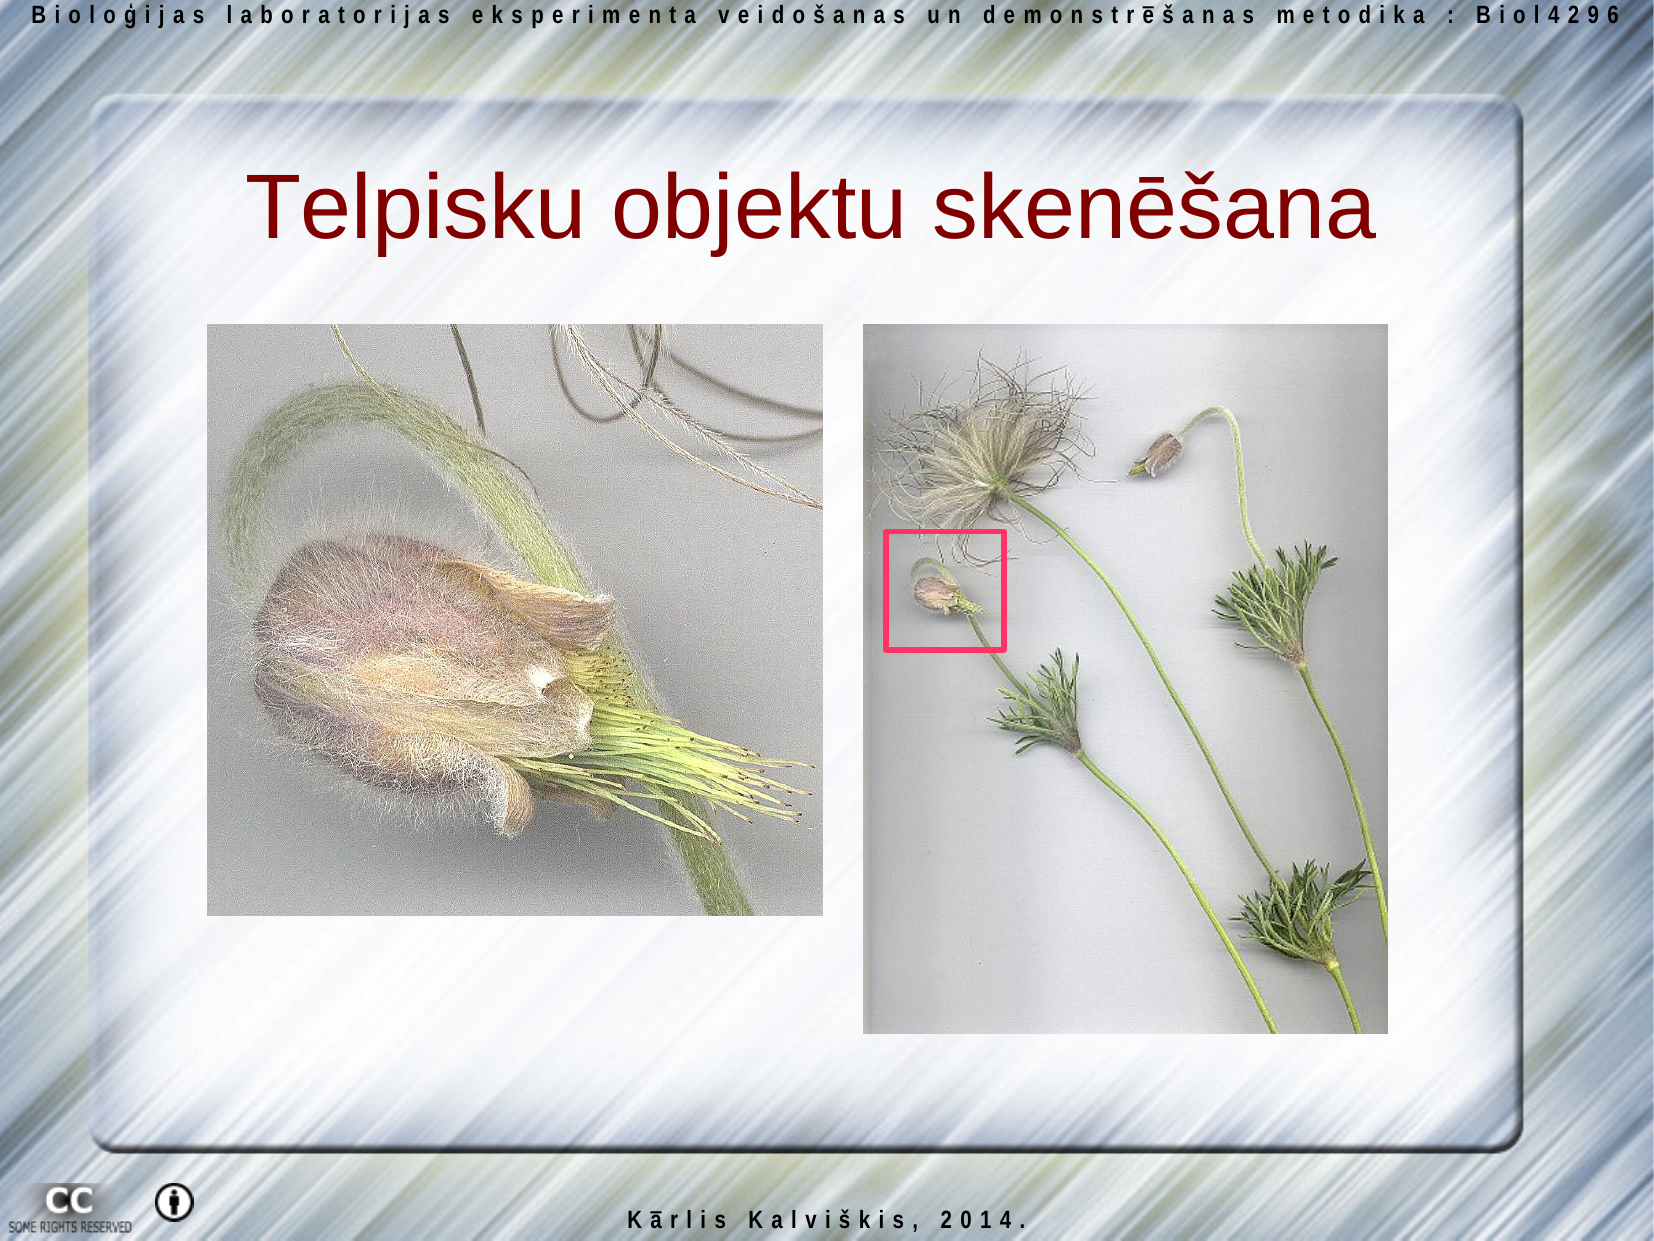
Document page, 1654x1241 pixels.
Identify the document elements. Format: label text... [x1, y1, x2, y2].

title Telpisku objektu skenēšana [121, 102, 1502, 310]
picture [0, 0, 1654, 1241]
